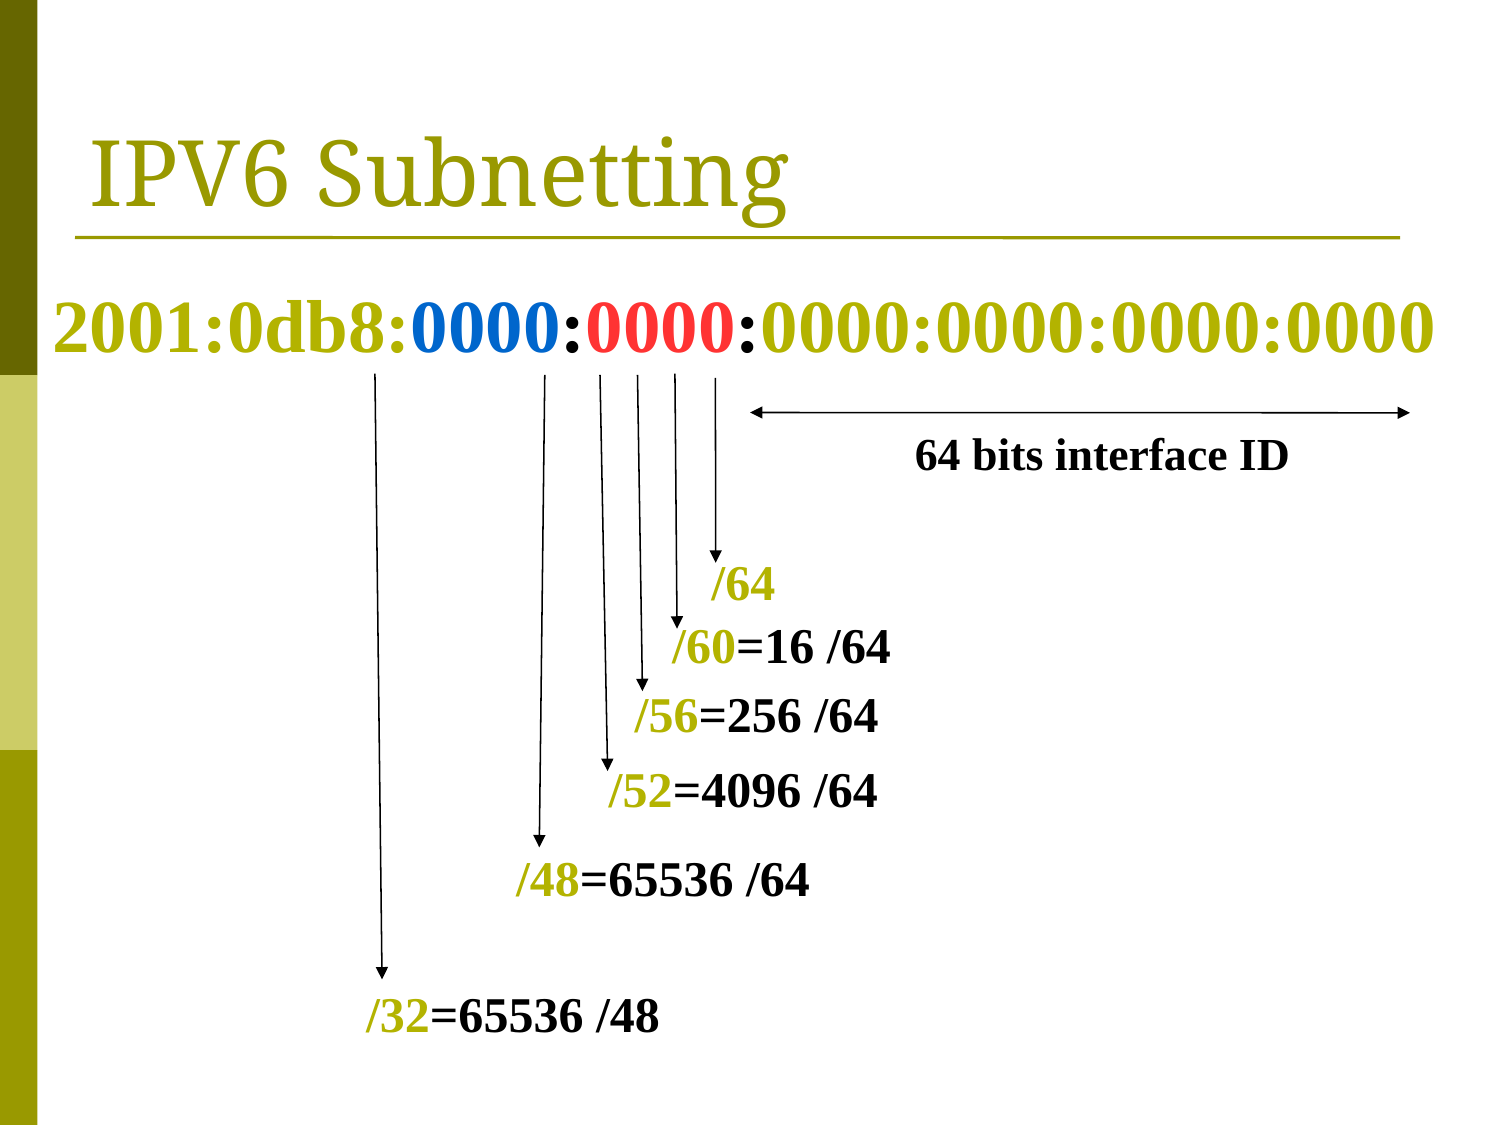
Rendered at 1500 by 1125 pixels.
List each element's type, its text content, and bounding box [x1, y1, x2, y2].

title IPV6 Subnetting [75, 45, 1426, 233]
text_box /64 [696, 542, 791, 618]
text_box /48=65536 /64 [501, 839, 826, 914]
text_box /52=4096 /64 [594, 750, 893, 826]
text_box /60=16 /64 [657, 605, 906, 681]
text_box 64 bits interface ID [899, 417, 1305, 488]
text_box 2001:0db8:0000:0000:0000:0000:0000:0000 [37, 270, 1451, 376]
text_box /56=256 /64 [619, 674, 894, 788]
text_box /32=65536 /48 [351, 975, 676, 1051]
